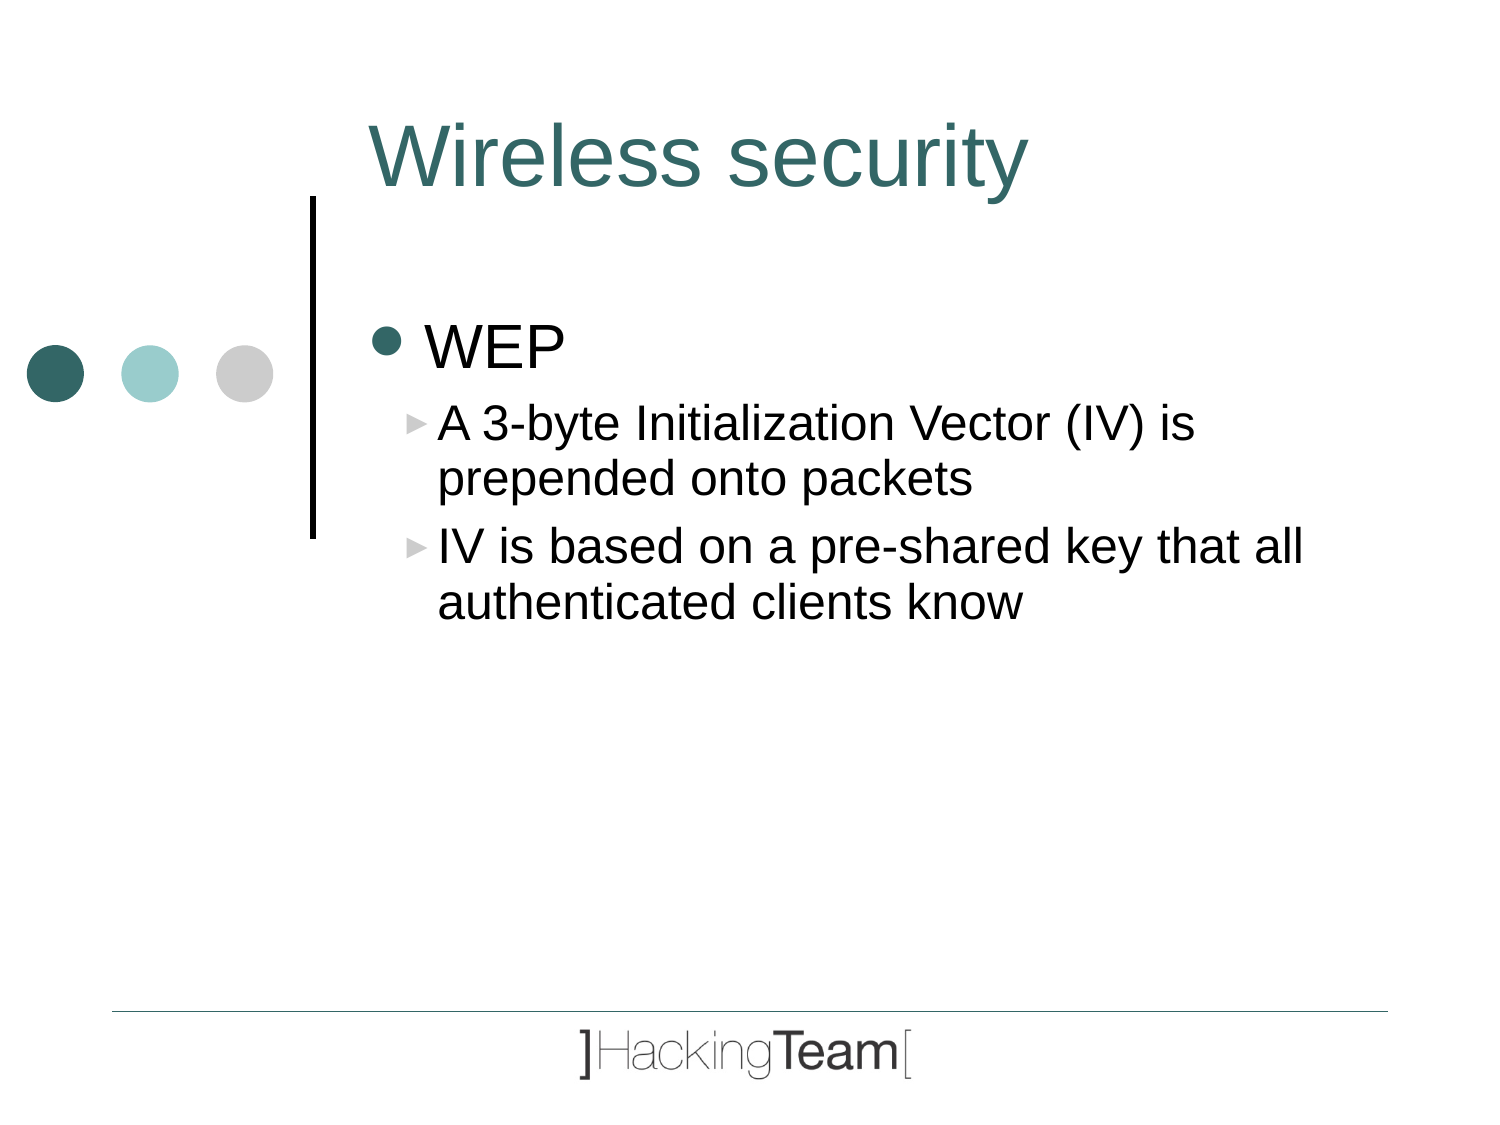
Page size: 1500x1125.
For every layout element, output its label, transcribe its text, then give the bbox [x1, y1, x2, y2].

picture [574, 1041, 916, 1084]
list WEP A 3-byte Initialization Vector (IV) is prepended onto packets IV is based on a pre-shared key that all authenticated clients know [249, 312, 1401, 1041]
title Wireless security [249, 38, 1401, 275]
